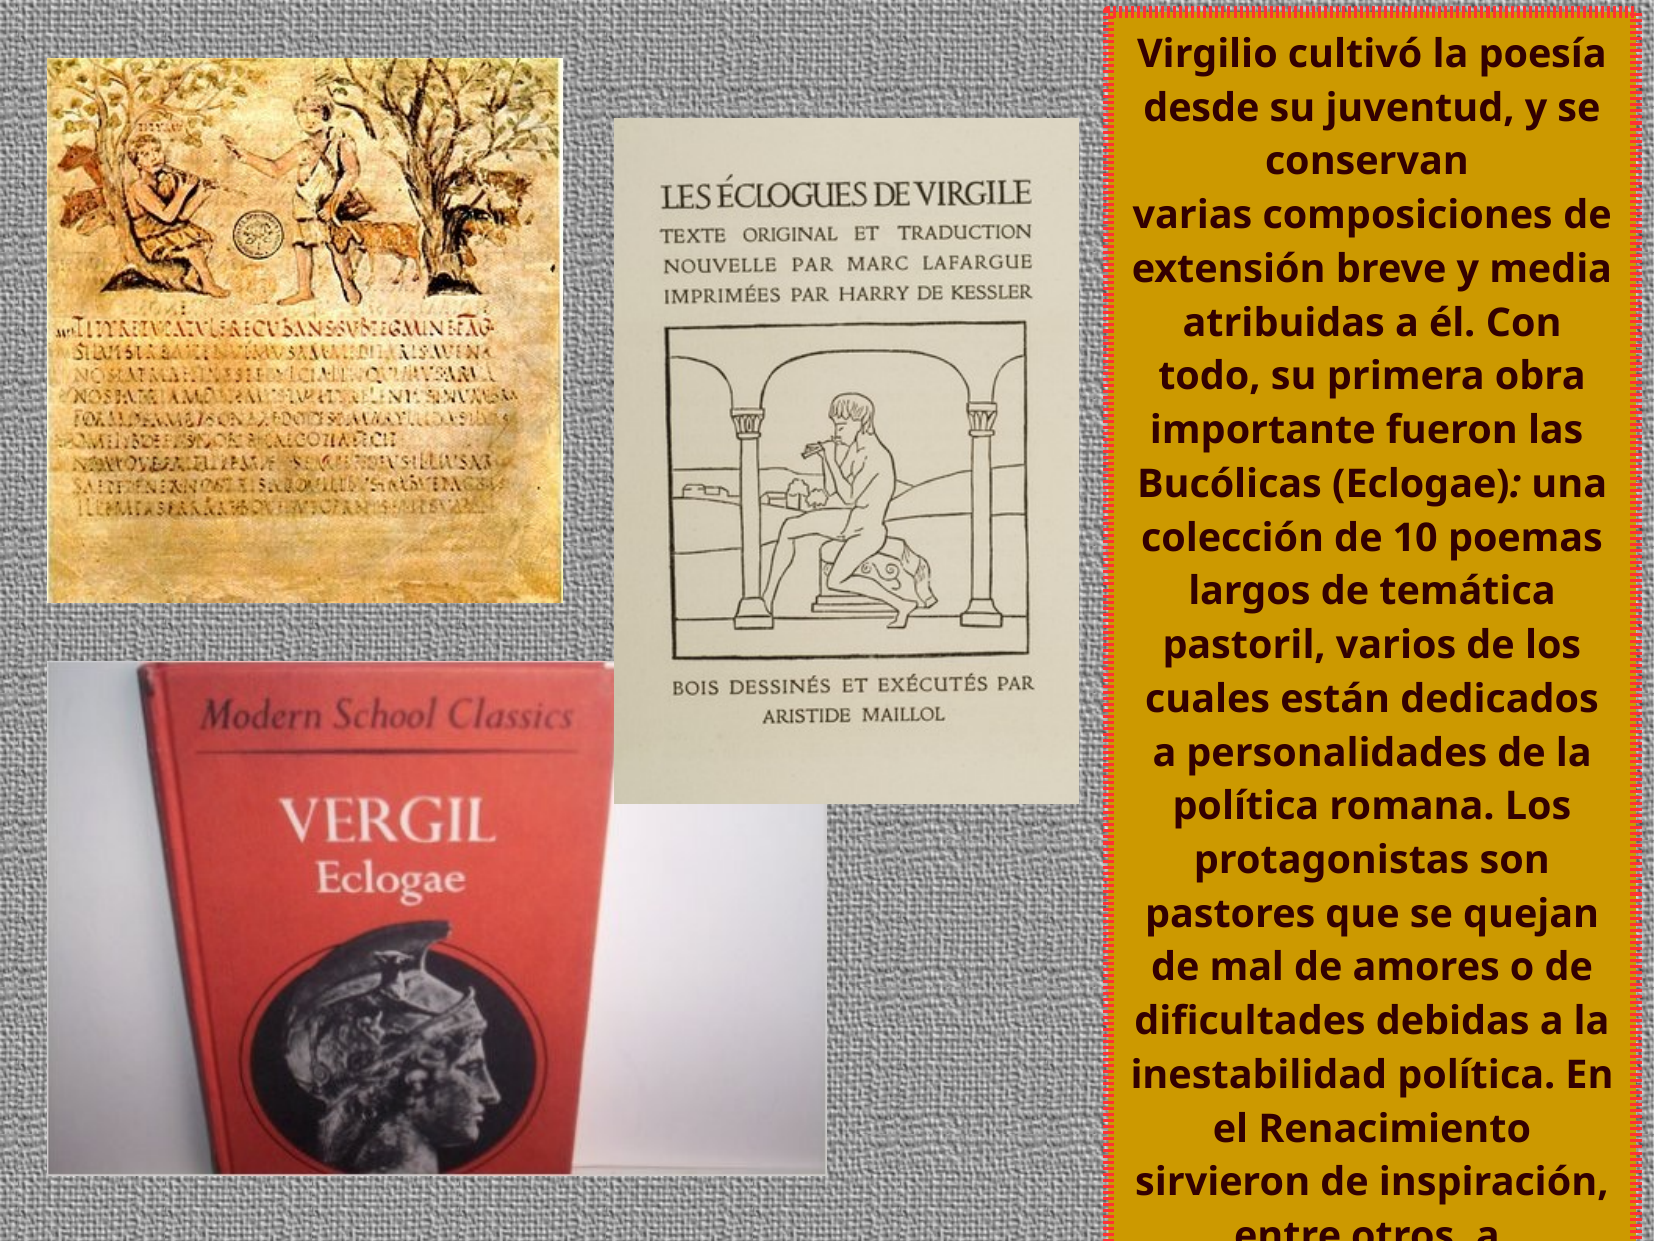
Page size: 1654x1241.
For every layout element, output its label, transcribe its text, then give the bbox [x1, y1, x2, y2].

picture [0, 0, 1654, 1241]
text_box Virgilio cultivó la poesía desde su juventud, y se conservan varias composiciones de extensión breve y media atribuidas a él. Con todo, su primera obra importante fueron las Bucólicas (Eclogae): una colección de 10 poemas largos de temática pastoril, varios de los cuales están dedicados a personalidades de la política romana. Los protagonistas son pastores que se quejan de mal de amores o de dificultades debidas a la inestabilidad política. En el Renacimiento sirvieron de inspiración, entre otros, a Garcilaso de la Vega y a Petrarca. [1108, 11, 1636, 1234]
